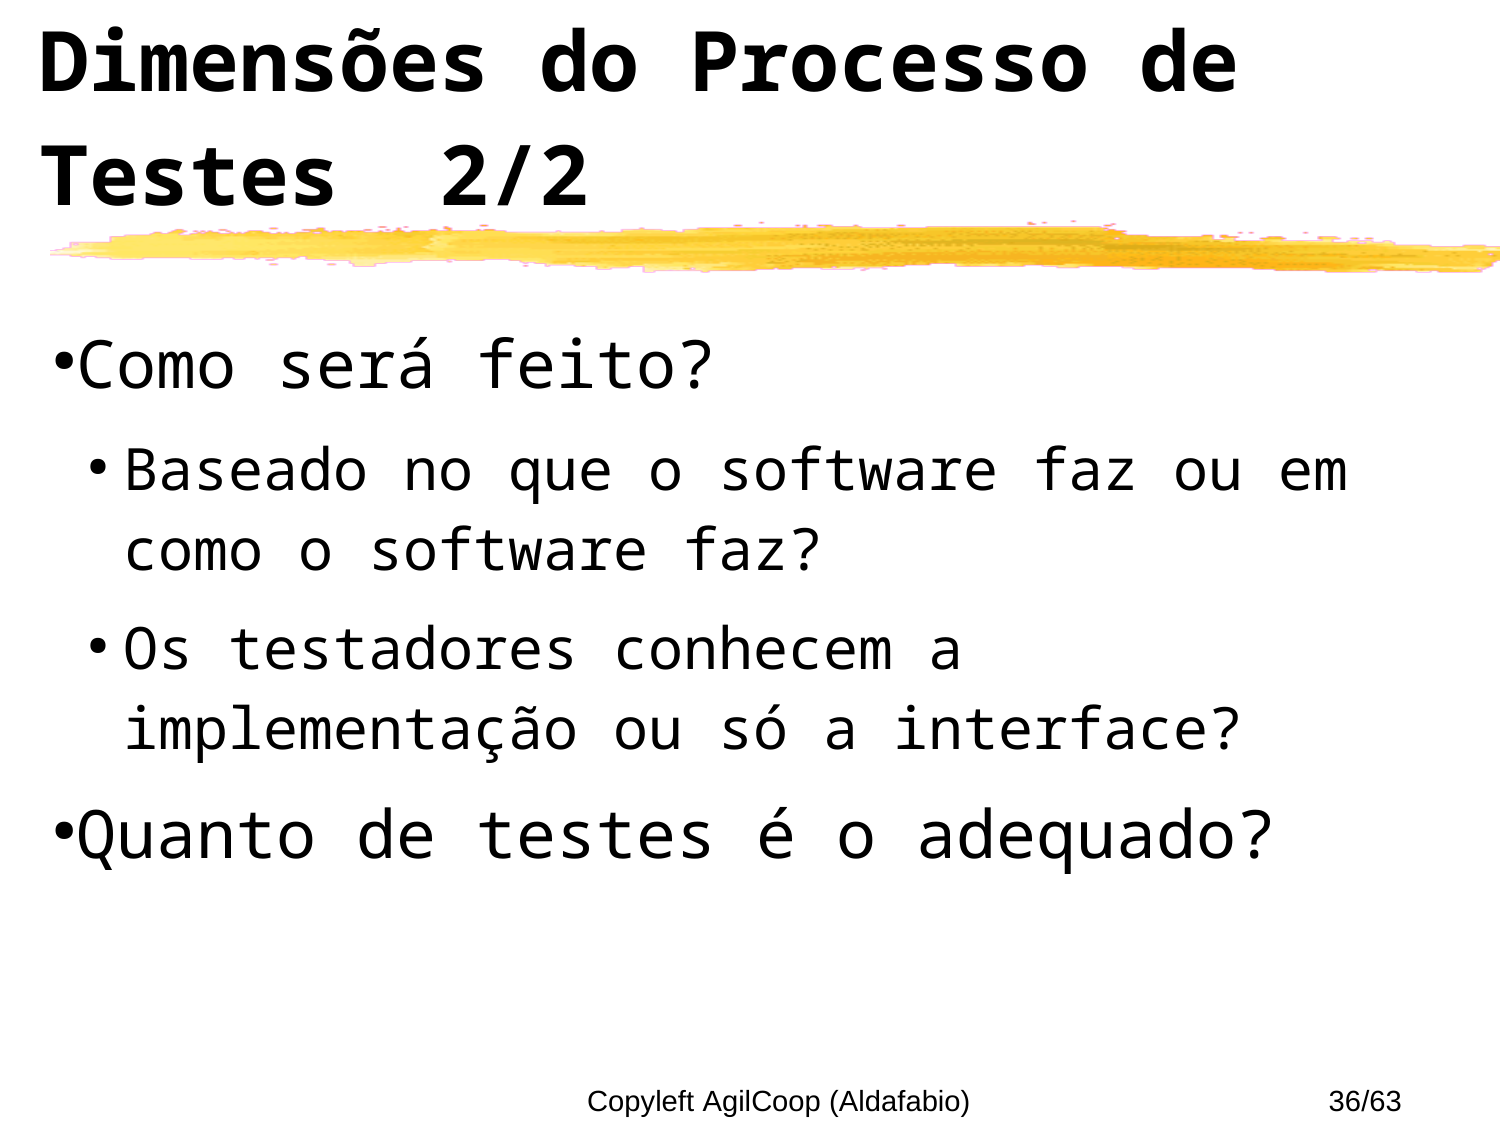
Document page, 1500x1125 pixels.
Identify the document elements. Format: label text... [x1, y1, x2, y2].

title Dimensões do Processo de Testes 2/2 [24, 0, 1488, 238]
picture [50, 215, 1500, 284]
list Como será feito? Baseado no que o software faz ou em como o software faz? Os testadores conhecem a implementação ou só a interface? Quanto de testes é o adequado? [37, 309, 1463, 994]
